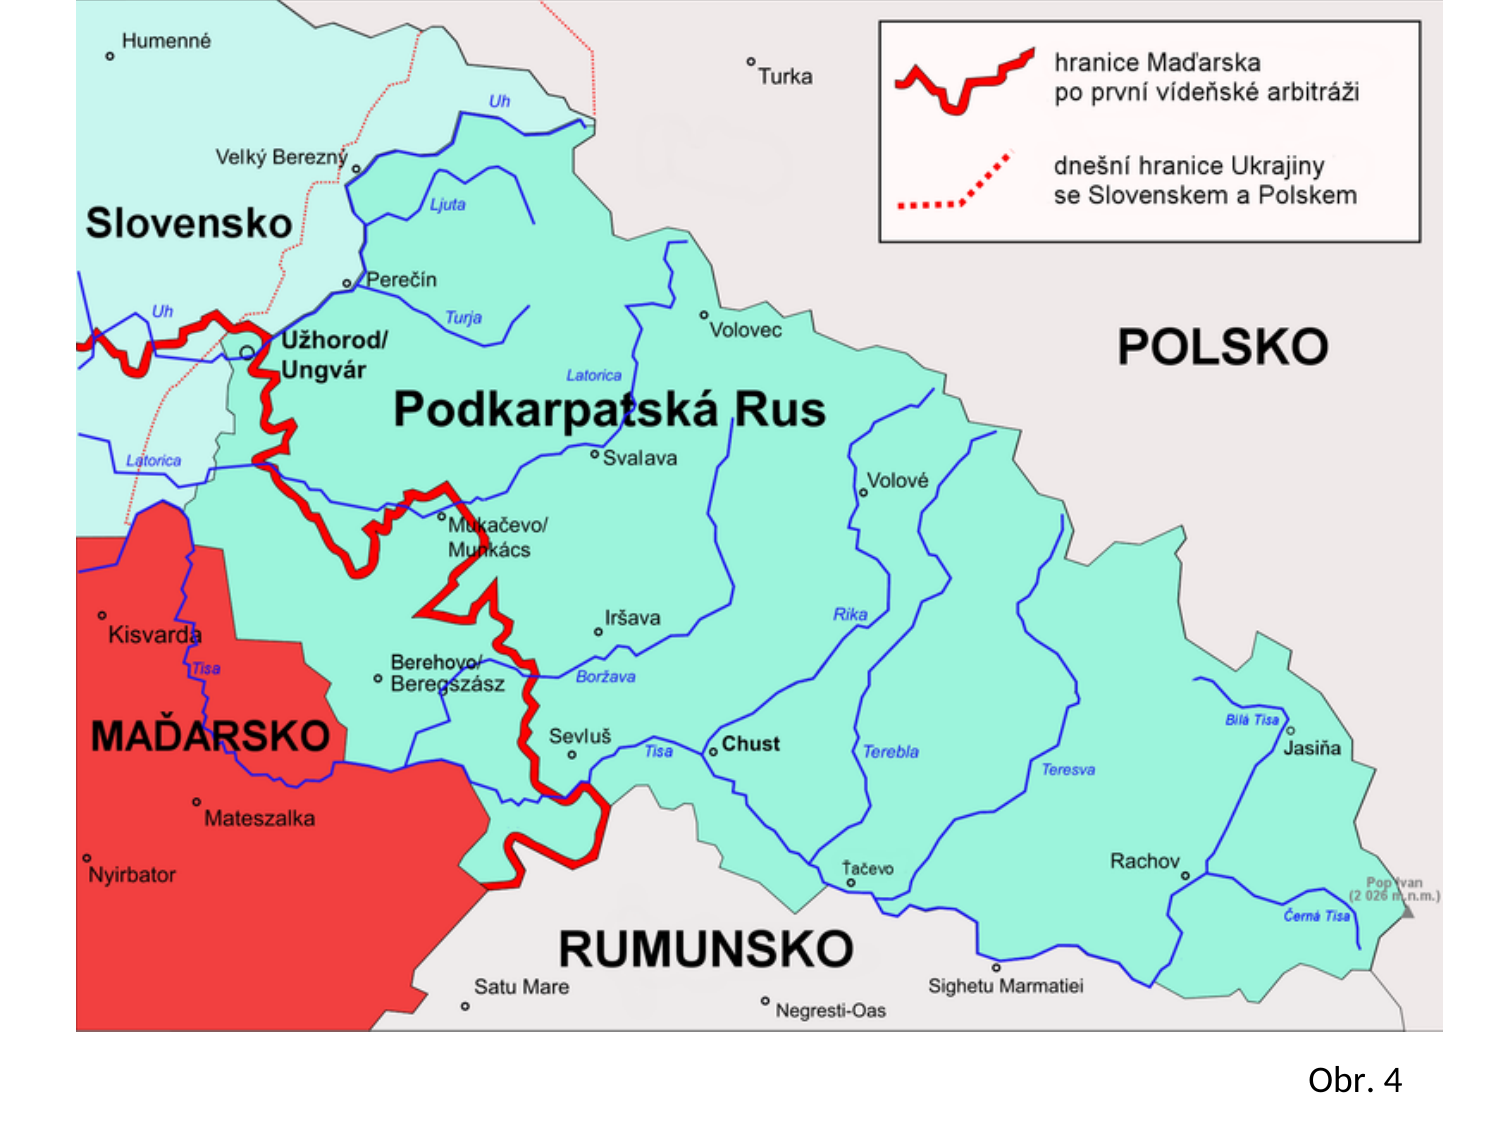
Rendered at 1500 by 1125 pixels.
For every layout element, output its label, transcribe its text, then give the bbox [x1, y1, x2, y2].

text_box Obr. 4 [1293, 1046, 1459, 1108]
text_box [76, 0, 1443, 1032]
